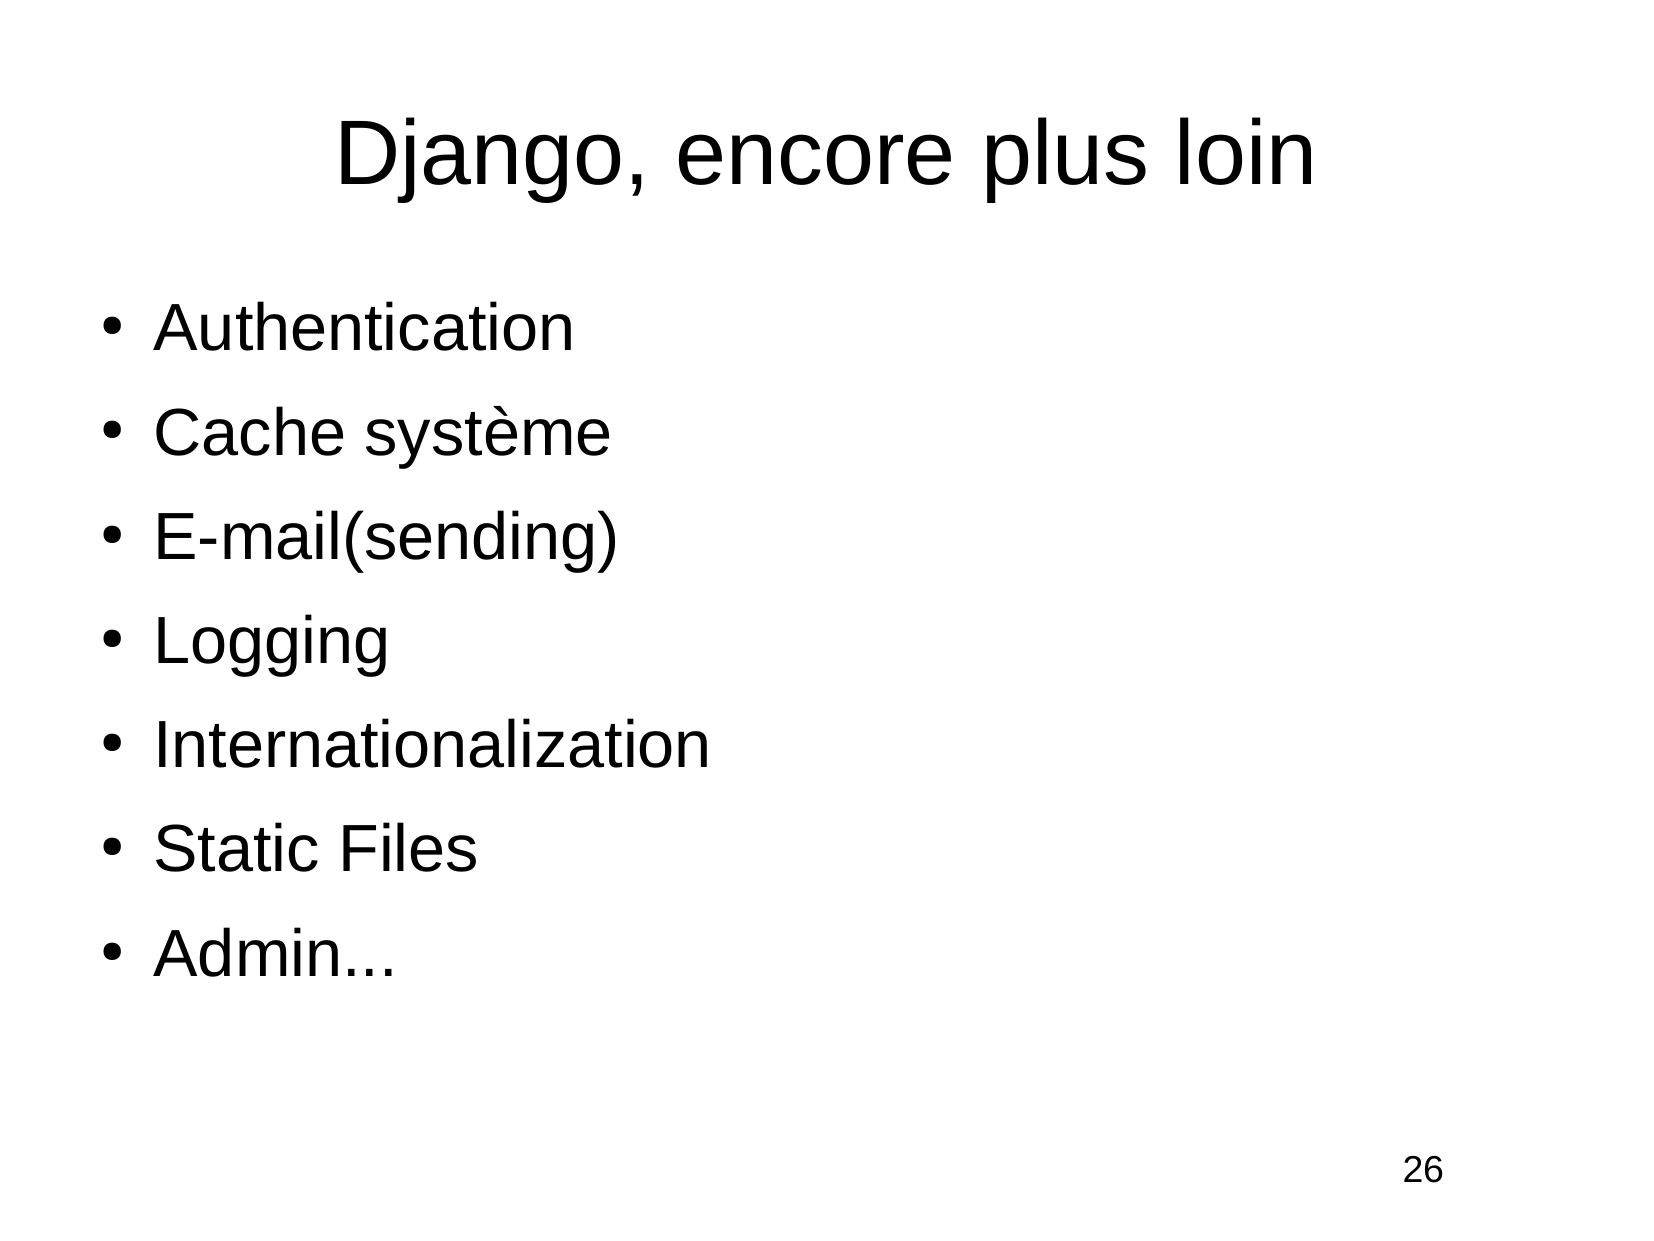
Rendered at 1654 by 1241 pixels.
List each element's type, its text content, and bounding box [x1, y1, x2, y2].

list Authentication Cache système E-mail(sending) Logging Internationalization Static Files Admin... [82, 290, 1571, 1109]
title Django, encore plus loin [82, 49, 1571, 257]
